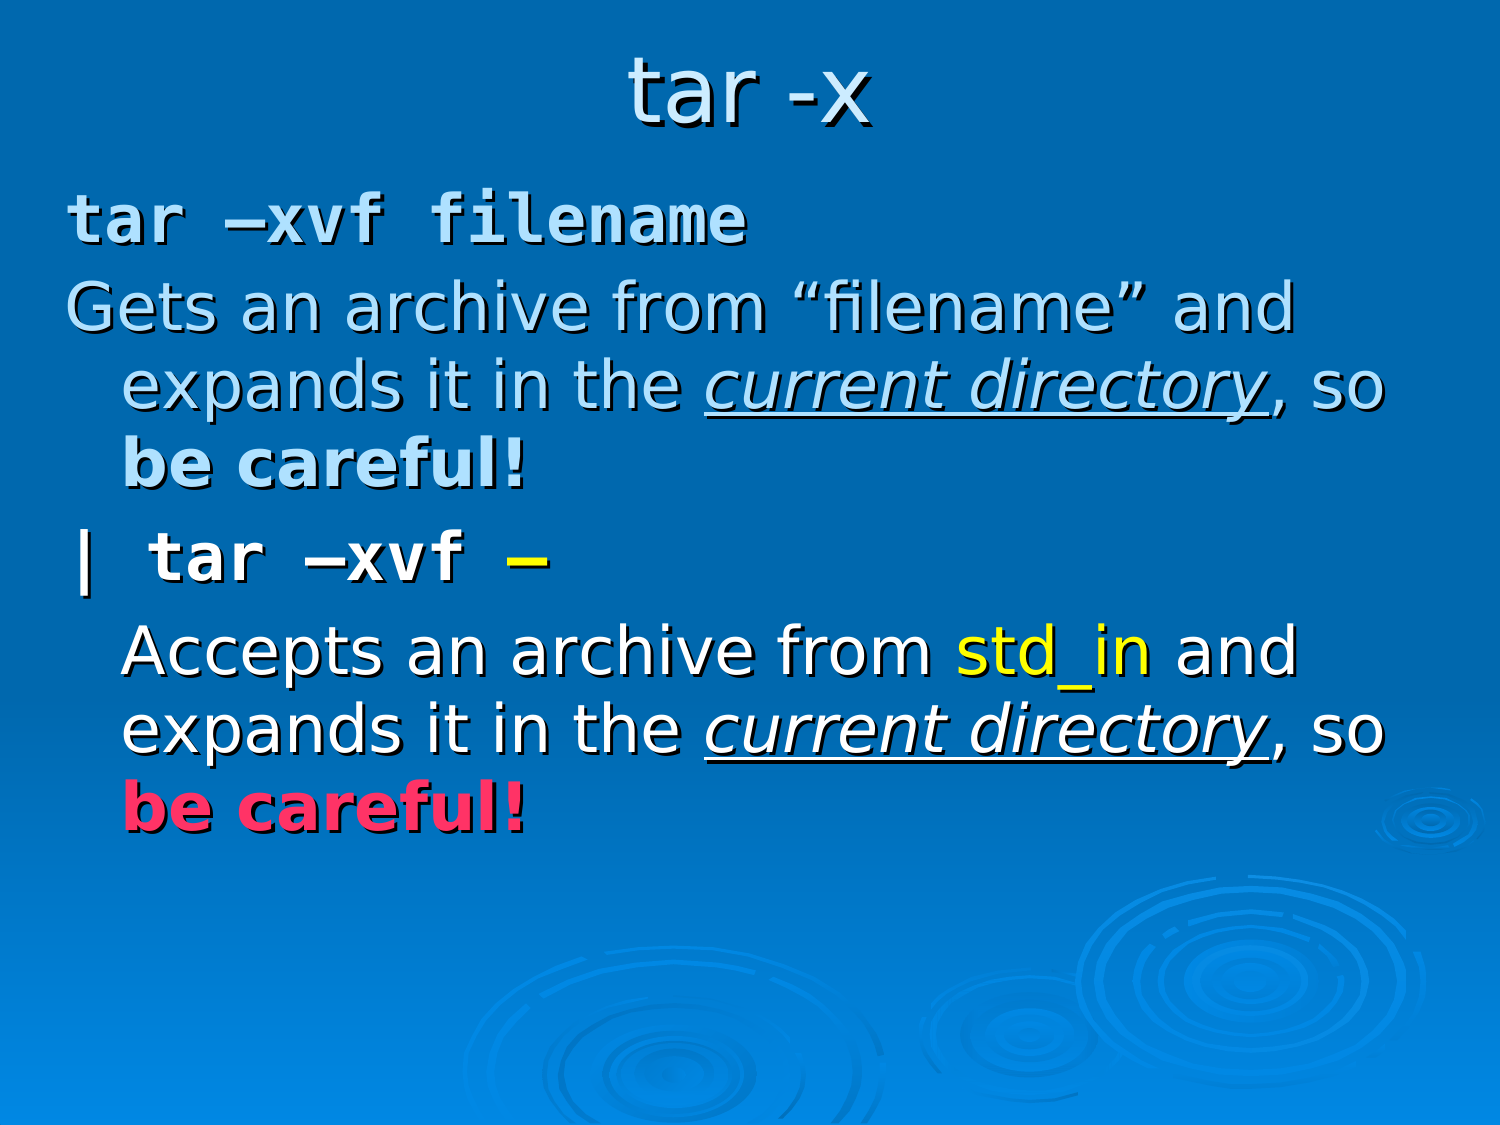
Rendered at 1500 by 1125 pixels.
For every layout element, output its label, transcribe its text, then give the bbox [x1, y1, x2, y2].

list tar –xvf filename Gets an archive from “filename” and expands it in the current directory, so be careful! | tar –xvf – Accepts an archive from std_in and expands it in the current directory, so be careful! [50, 179, 1500, 1013]
title tar -x [75, 31, 1426, 155]
